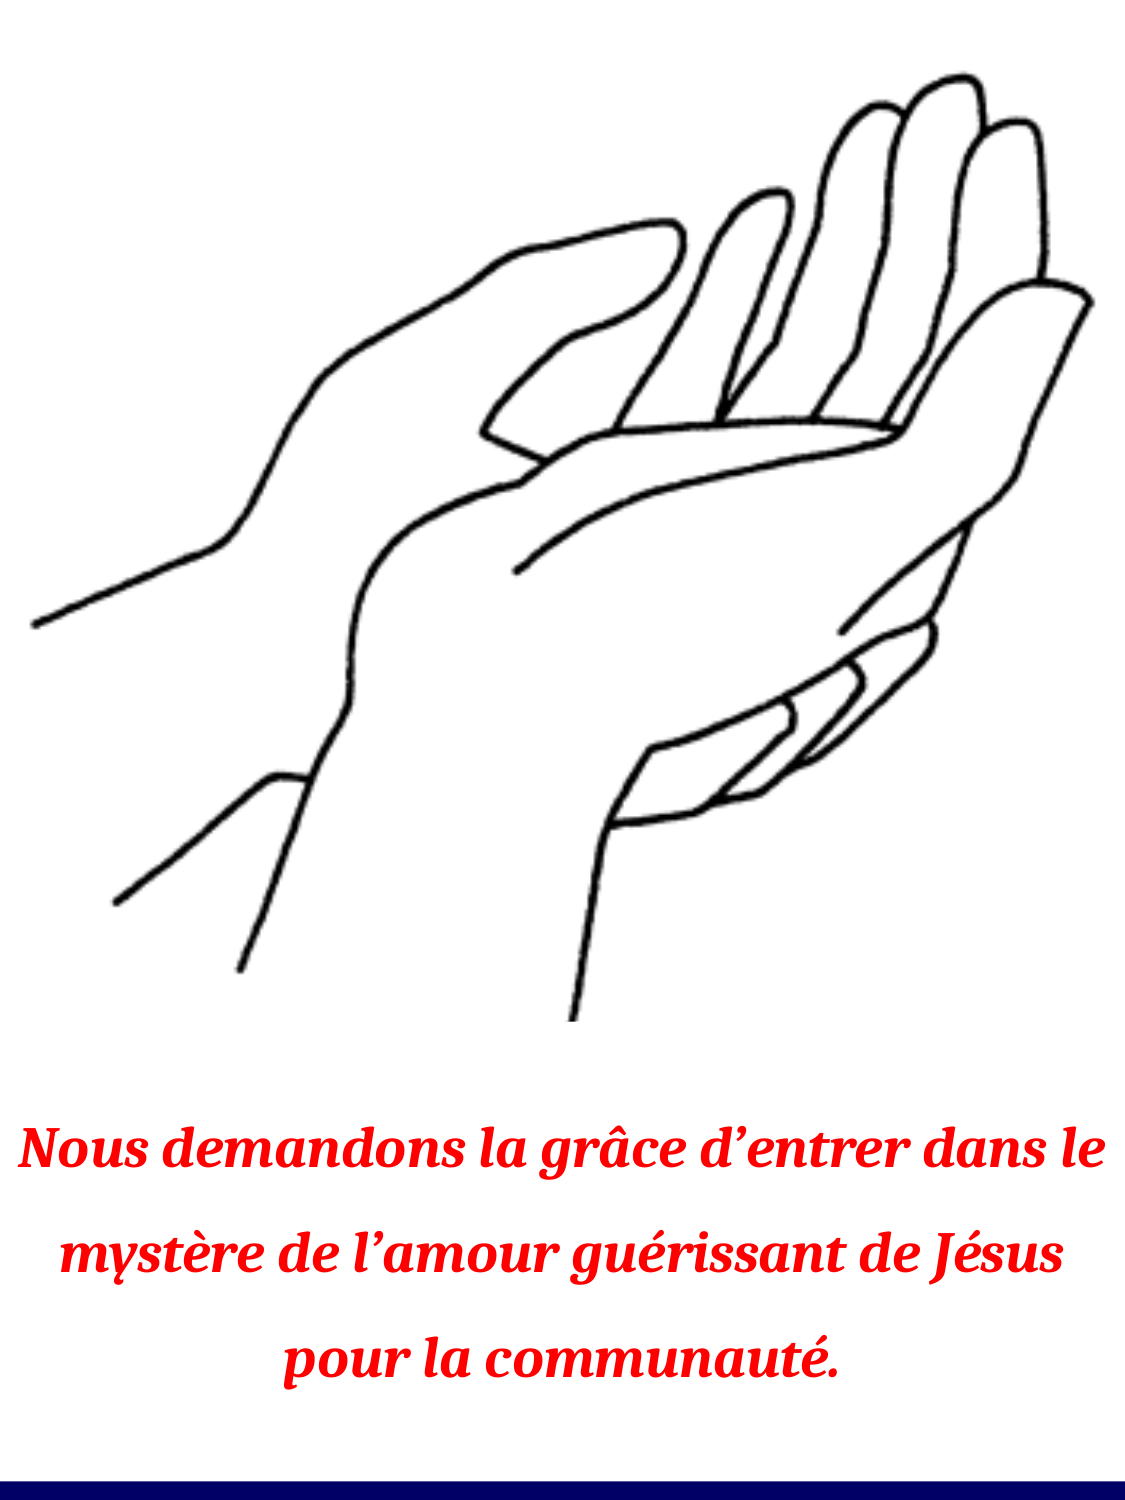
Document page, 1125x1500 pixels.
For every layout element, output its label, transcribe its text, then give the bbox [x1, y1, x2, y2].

picture [0, 0, 1125, 1021]
text_box Nous demandons la grâce d’entrer dans le mystère de l’amour guérissant de Jésus pour la communauté. [0, 1021, 1125, 1482]
